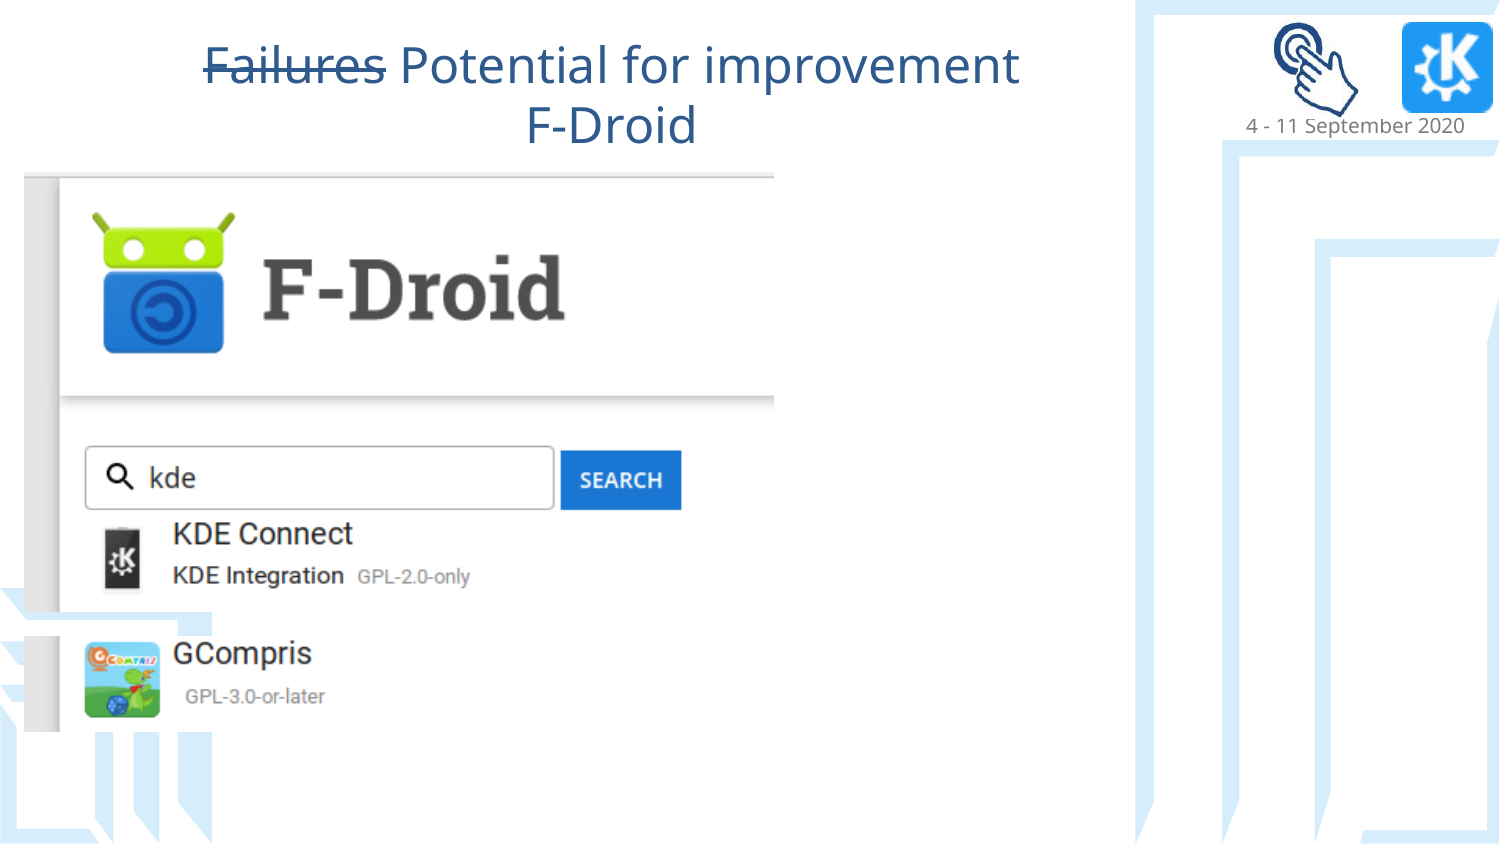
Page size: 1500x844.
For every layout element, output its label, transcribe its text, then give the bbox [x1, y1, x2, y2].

picture [24, 172, 774, 612]
title Failures Potential for improvement F-Droid [17, 6, 1207, 181]
picture [24, 636, 774, 732]
picture [1402, 22, 1493, 113]
picture [1242, 19, 1390, 119]
